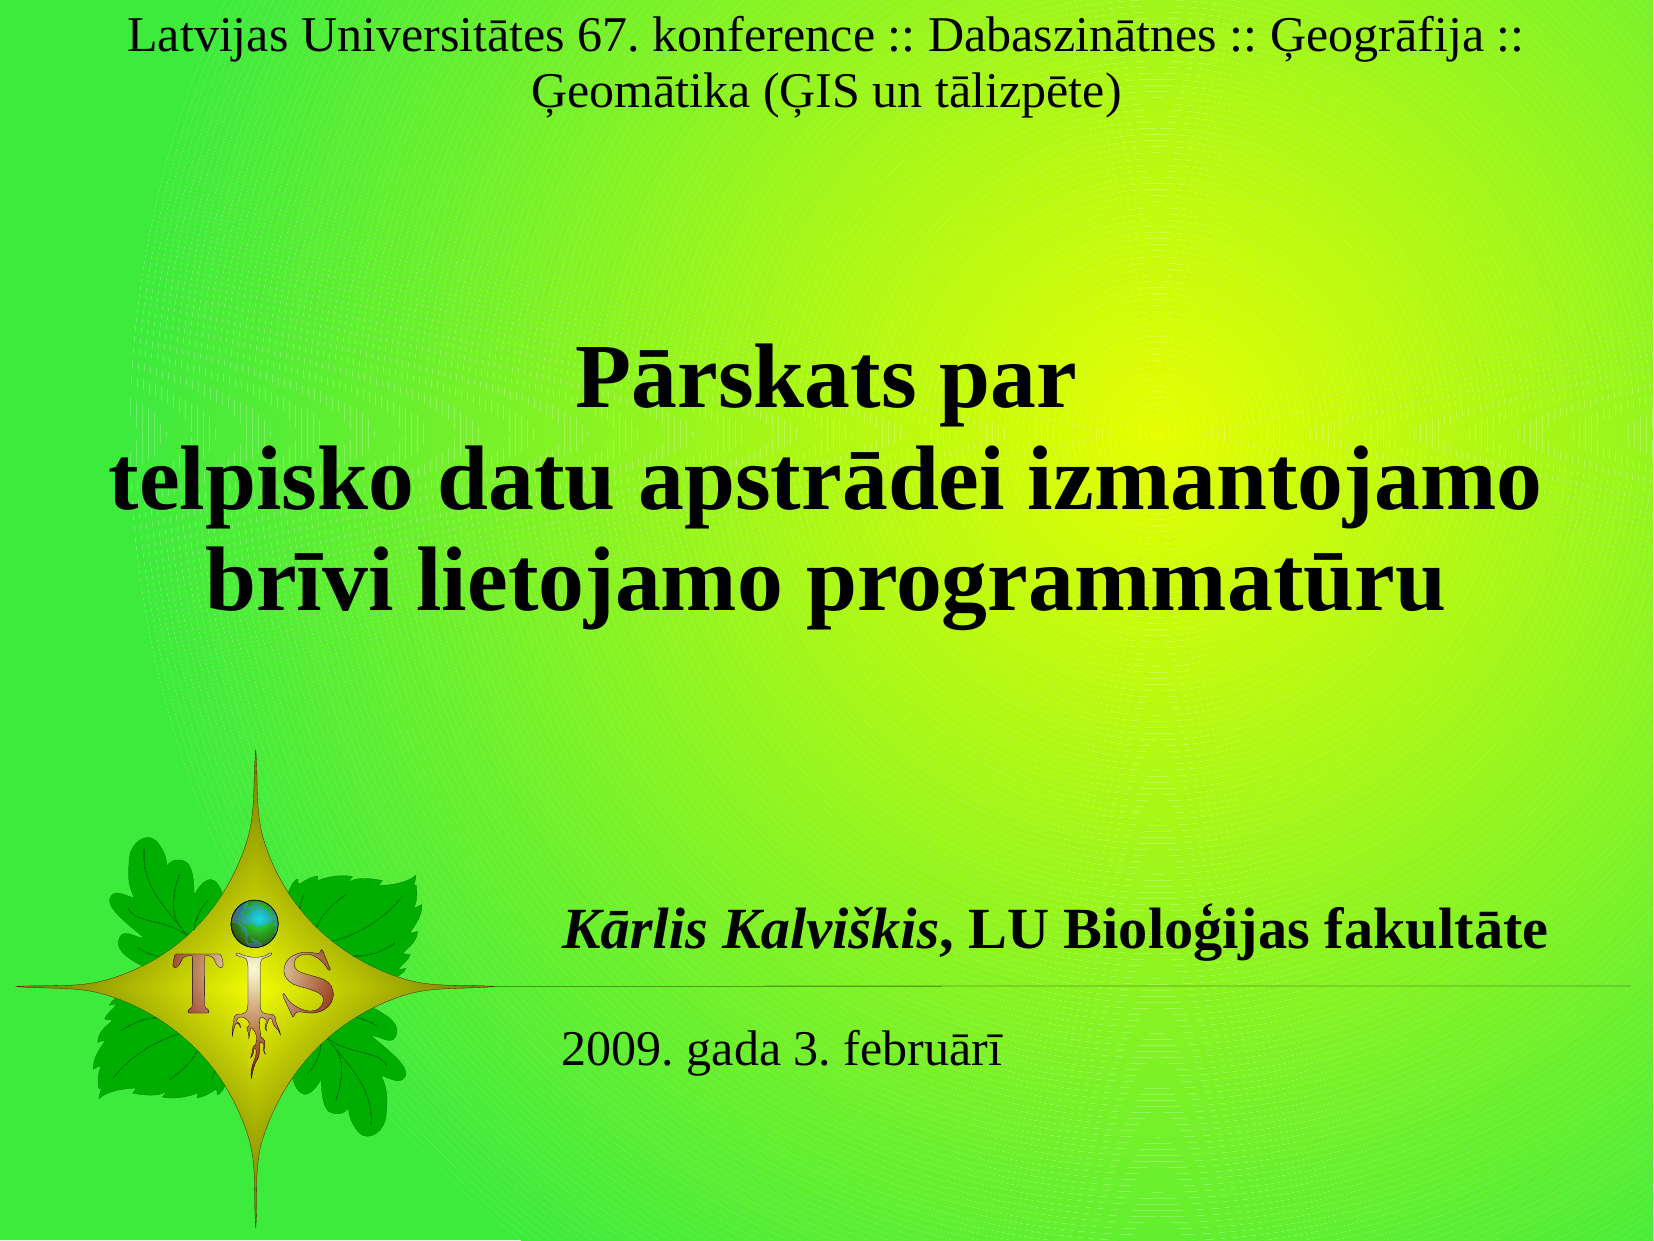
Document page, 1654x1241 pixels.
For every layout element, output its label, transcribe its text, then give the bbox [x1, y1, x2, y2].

text_box 2009. gada 3. februārī [547, 1013, 1018, 1085]
text_box Kārlis Kalviškis, LU Bioloģijas fakultāte [547, 889, 1564, 970]
text_box Latvijas Universitātes 67. konference :: Dabaszinātnes :: Ģeogrāfija :: Ģeomātika (ĢIS un tālizpēte) [0, 0, 1654, 154]
title Pārskats par telpisko datu apstrādei izmantojamo brīvi lietojamo programmatūru [0, 326, 1654, 631]
text_box [15, 749, 495, 1229]
